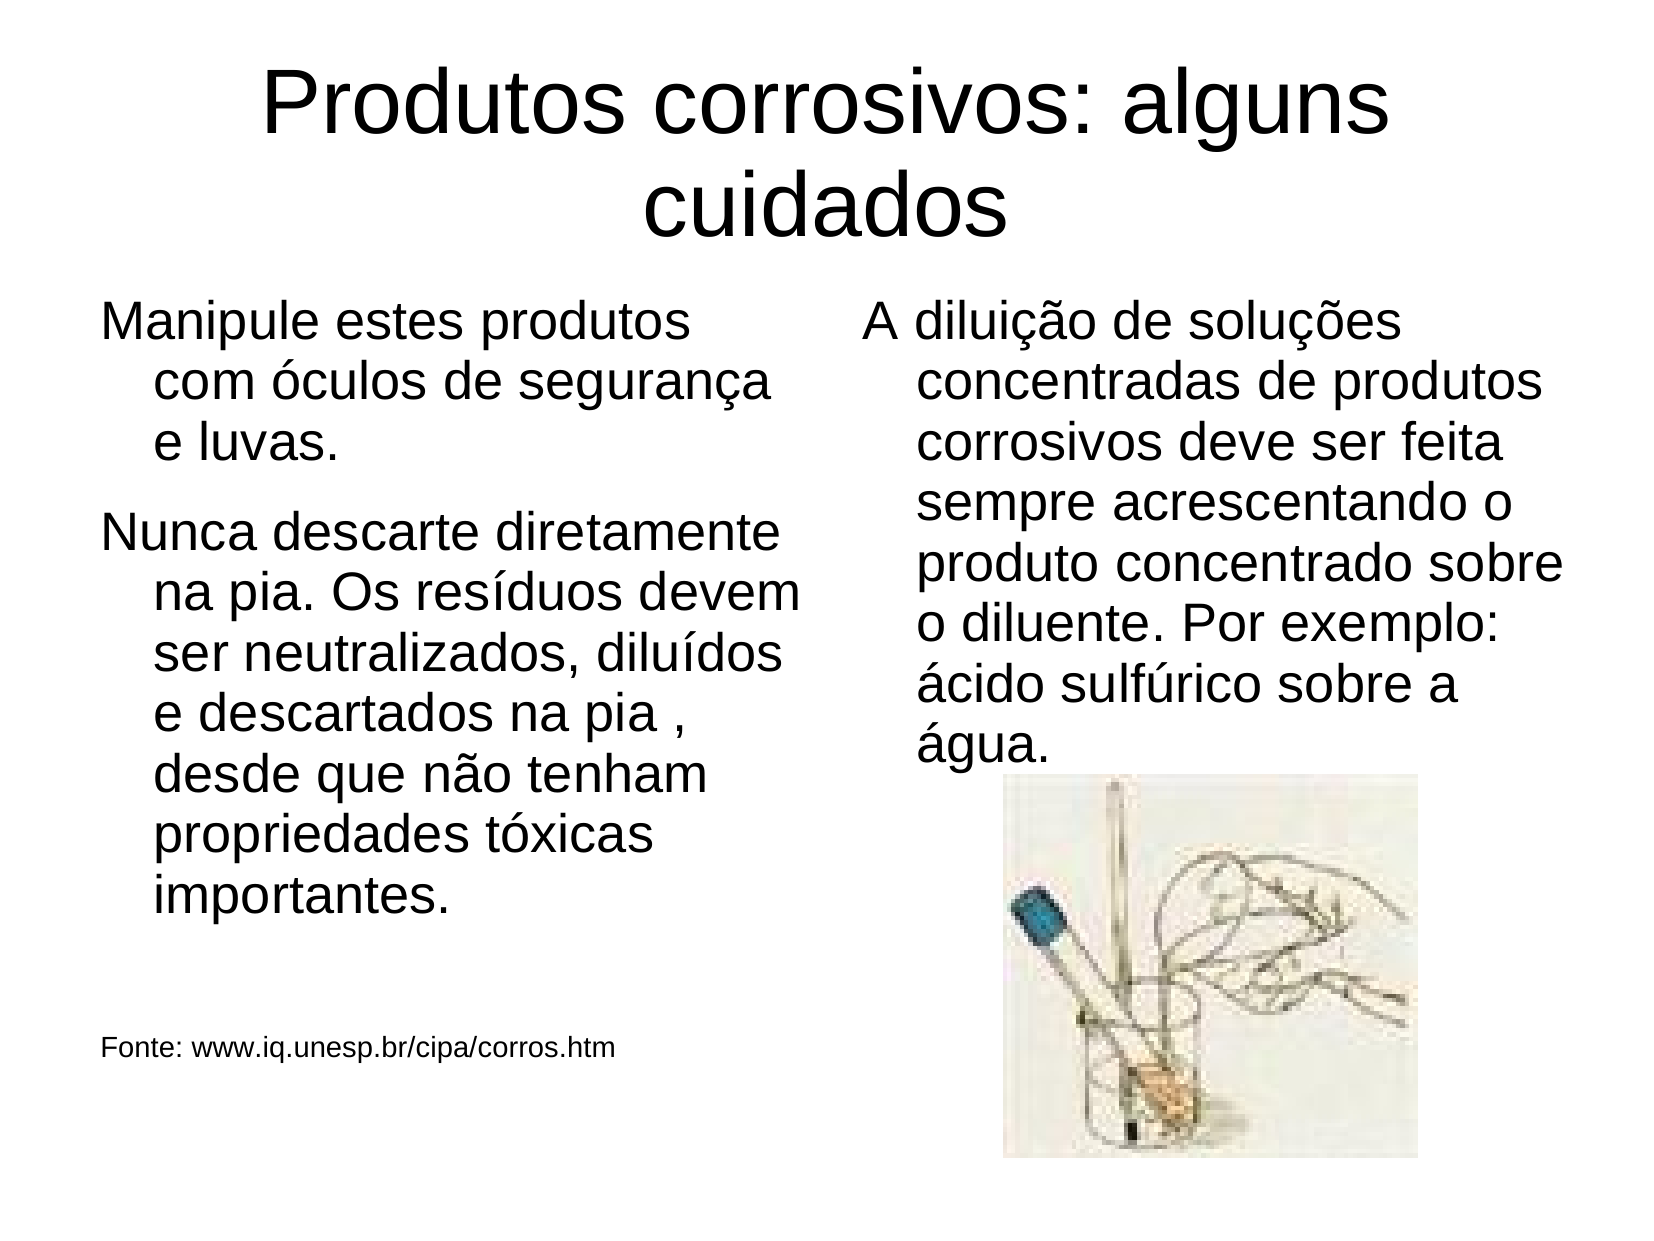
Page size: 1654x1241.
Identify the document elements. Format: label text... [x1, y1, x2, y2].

list Manipule estes produtos com óculos de segurança e luvas. Nunca descarte diretamente na pia. Os resíduos devem ser neutralizados, diluídos e descartados na pia , desde que não tenham propriedades tóxicas importantes. Fonte: www.iq.unesp.br/cipa/corros.htm [82, 290, 809, 1125]
title Produtos corrosivos: alguns cuidados [82, 49, 1571, 257]
list A diluição de soluções concentradas de produtos corrosivos deve ser feita sempre acrescentando o produto concentrado sobre o diluente. Por exemplo: ácido sulfúrico sobre a água. [845, 290, 1572, 1094]
picture [1003, 774, 1418, 1158]
